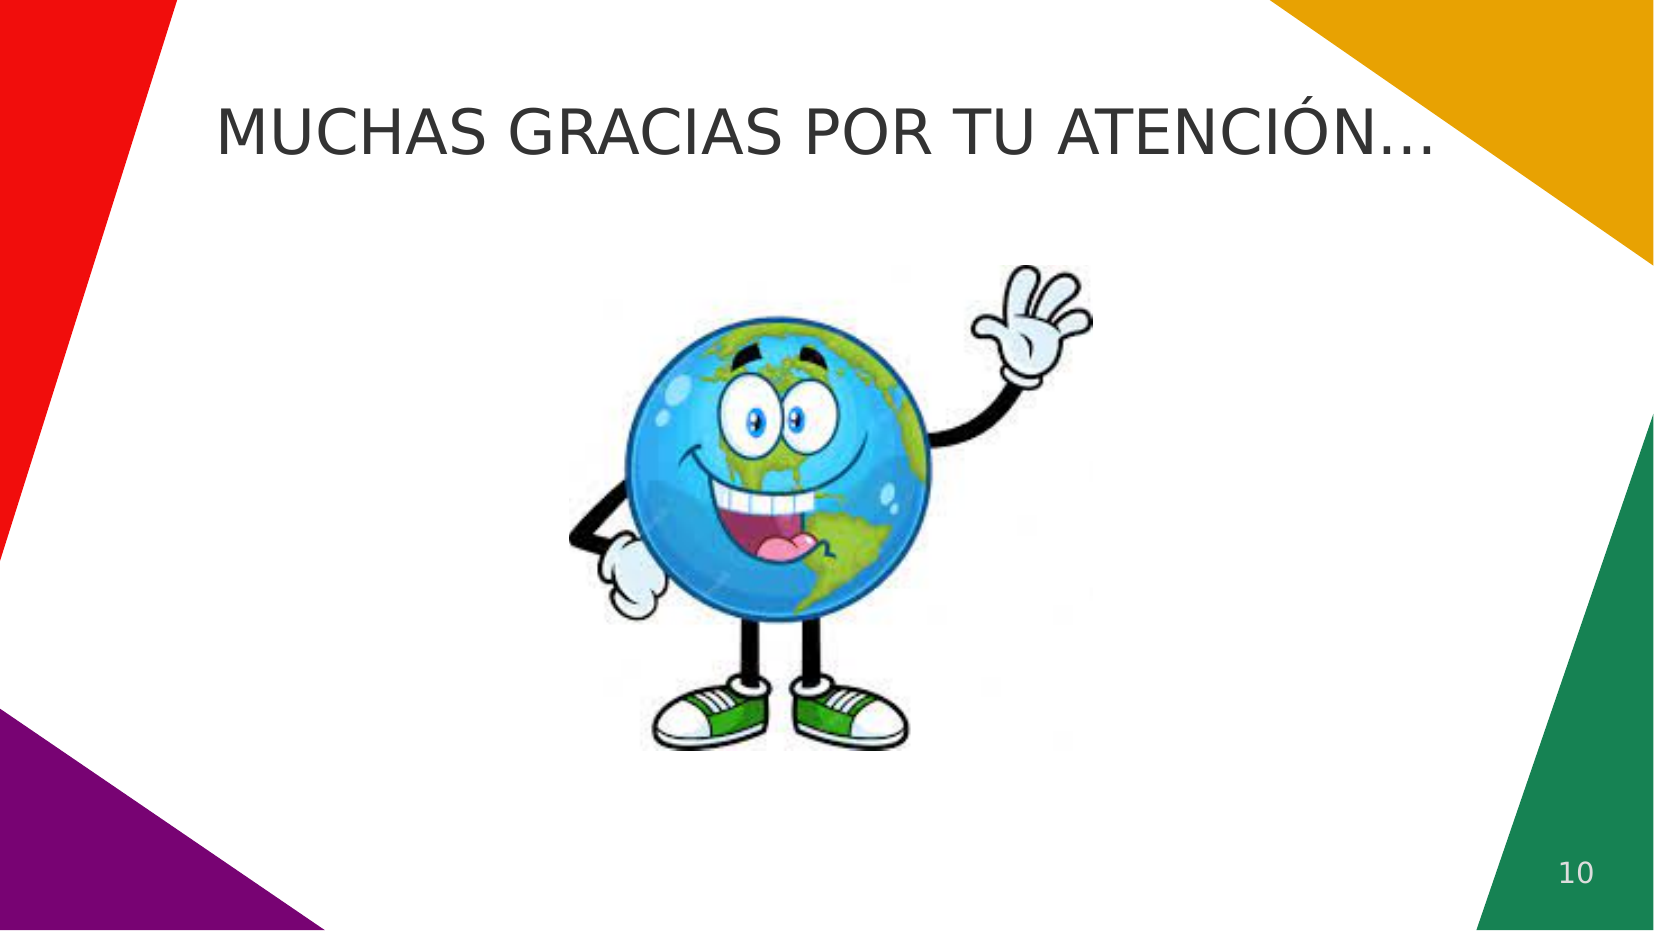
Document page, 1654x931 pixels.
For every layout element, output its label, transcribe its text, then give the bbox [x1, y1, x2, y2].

picture [569, 265, 1093, 751]
title MUCHAS GRACIAS POR TU ATENCIÓN... [118, 59, 1536, 207]
